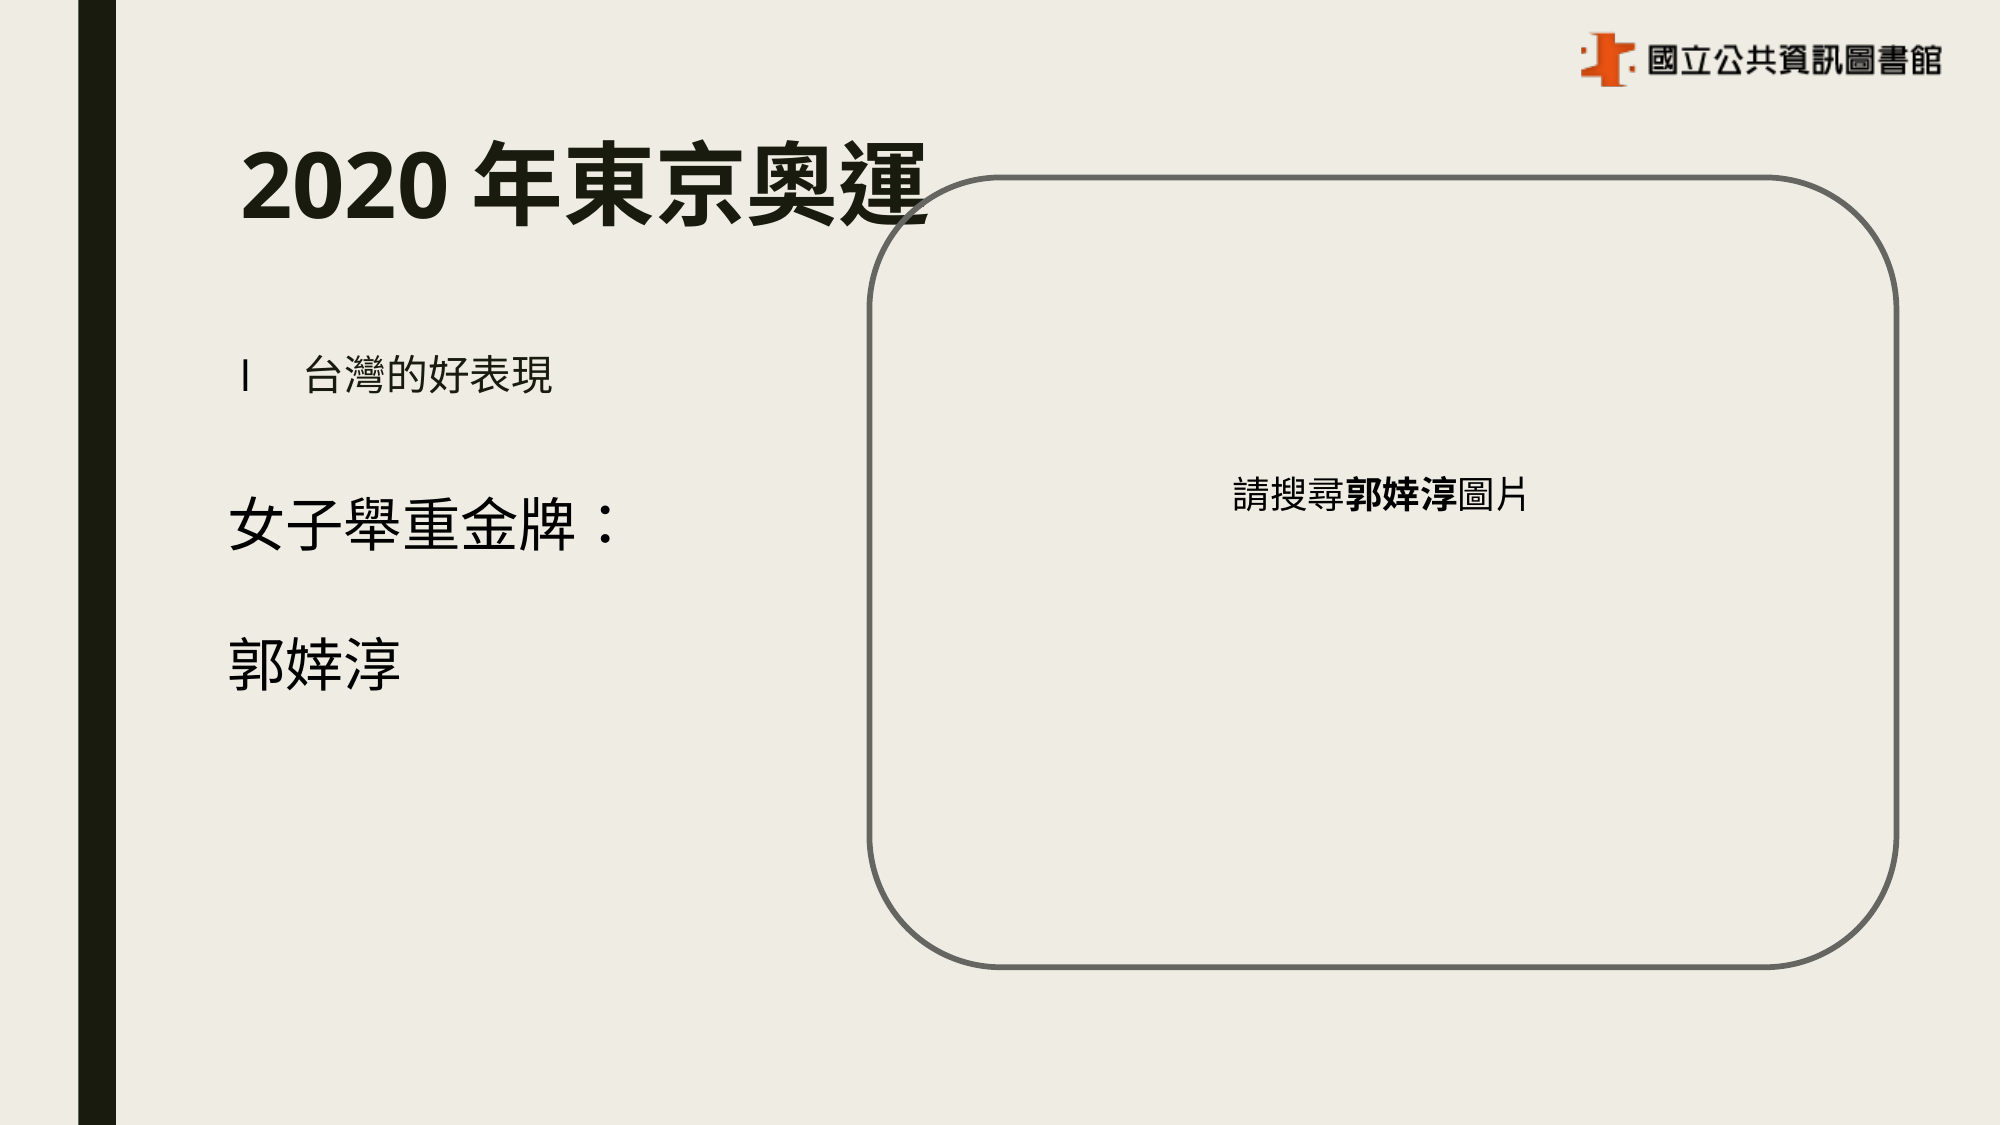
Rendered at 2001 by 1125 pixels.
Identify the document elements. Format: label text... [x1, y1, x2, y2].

text_box 請搜尋郭婞淳圖片 [873, 463, 1893, 525]
text_box 女子舉重金牌： 郭婞淳 [212, 480, 650, 705]
title 2020年東京奧運 [873, 181, 1893, 308]
picture [1571, 26, 1951, 93]
title 2020年東京奧運 [225, 64, 1951, 308]
list 台灣的好表現 [225, 345, 599, 421]
